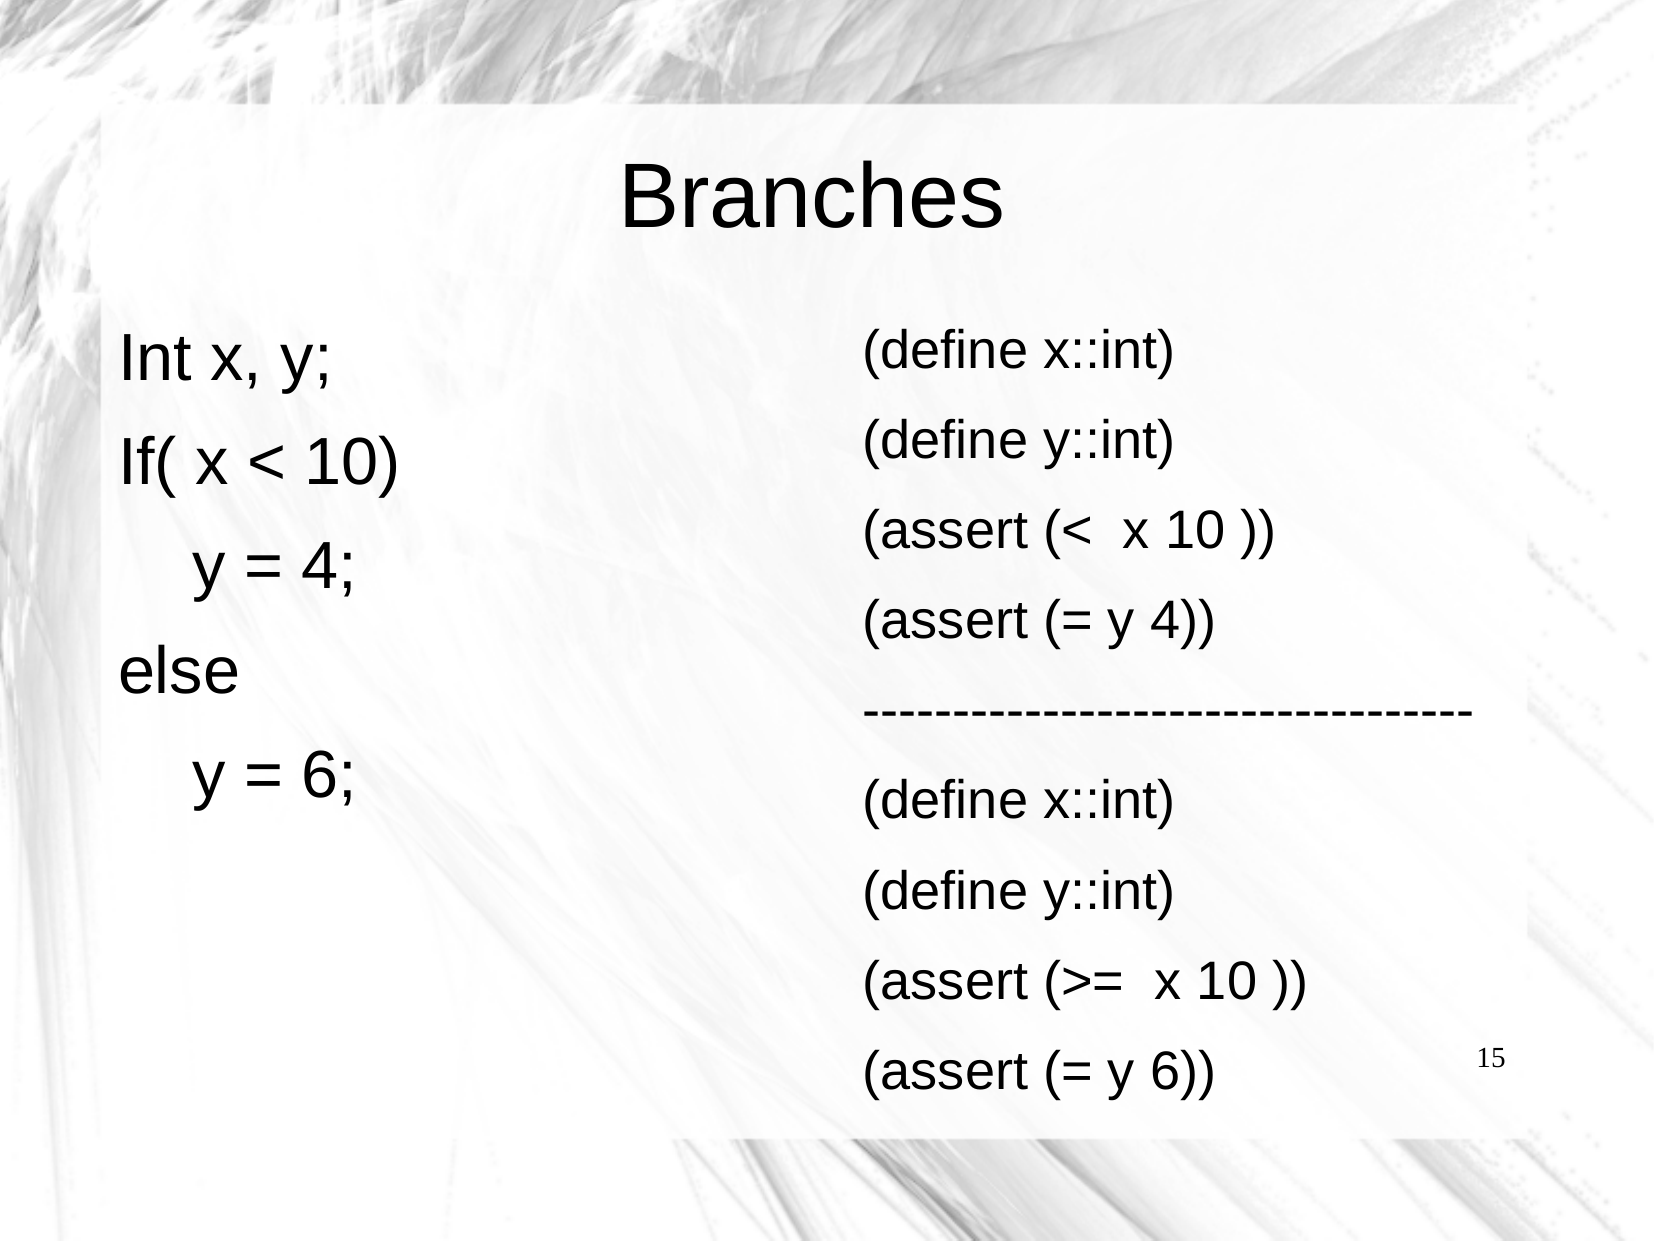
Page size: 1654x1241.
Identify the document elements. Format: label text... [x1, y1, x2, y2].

list Int x, y; If( x < 10) y = 4; else y = 6; [118, 319, 827, 1039]
title Branches [118, 112, 1506, 281]
picture [0, 0, 1654, 1241]
list (define x::int) (define y::int) (assert (< x 10 )) (assert (= y 4)) ---------------------------------- (define x::int) (define y::int) (assert (>= x 10 )) (assert (= y 6)) [862, 319, 1572, 1101]
